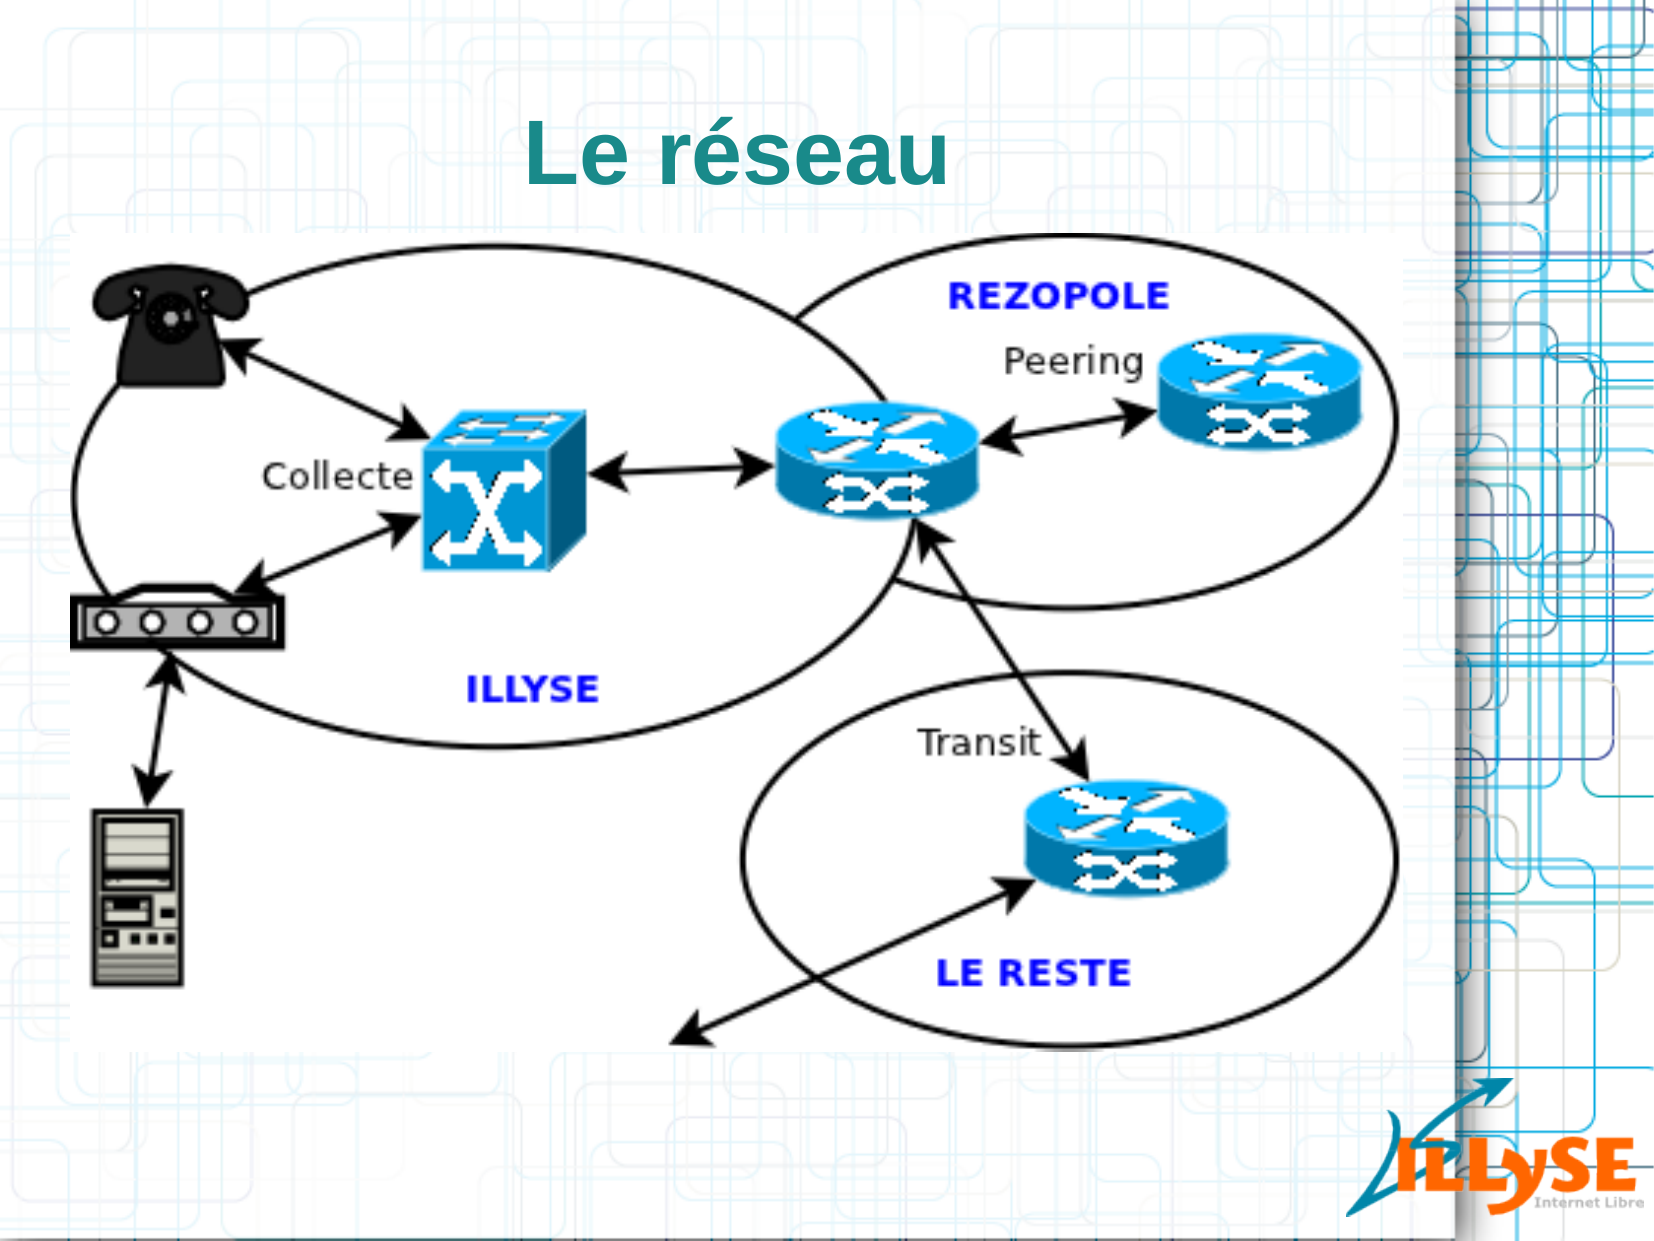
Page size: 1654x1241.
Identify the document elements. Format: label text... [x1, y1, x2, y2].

picture [0, 0, 1654, 1241]
list [70, 318, 1406, 1101]
title Le réseau [59, 49, 1418, 257]
